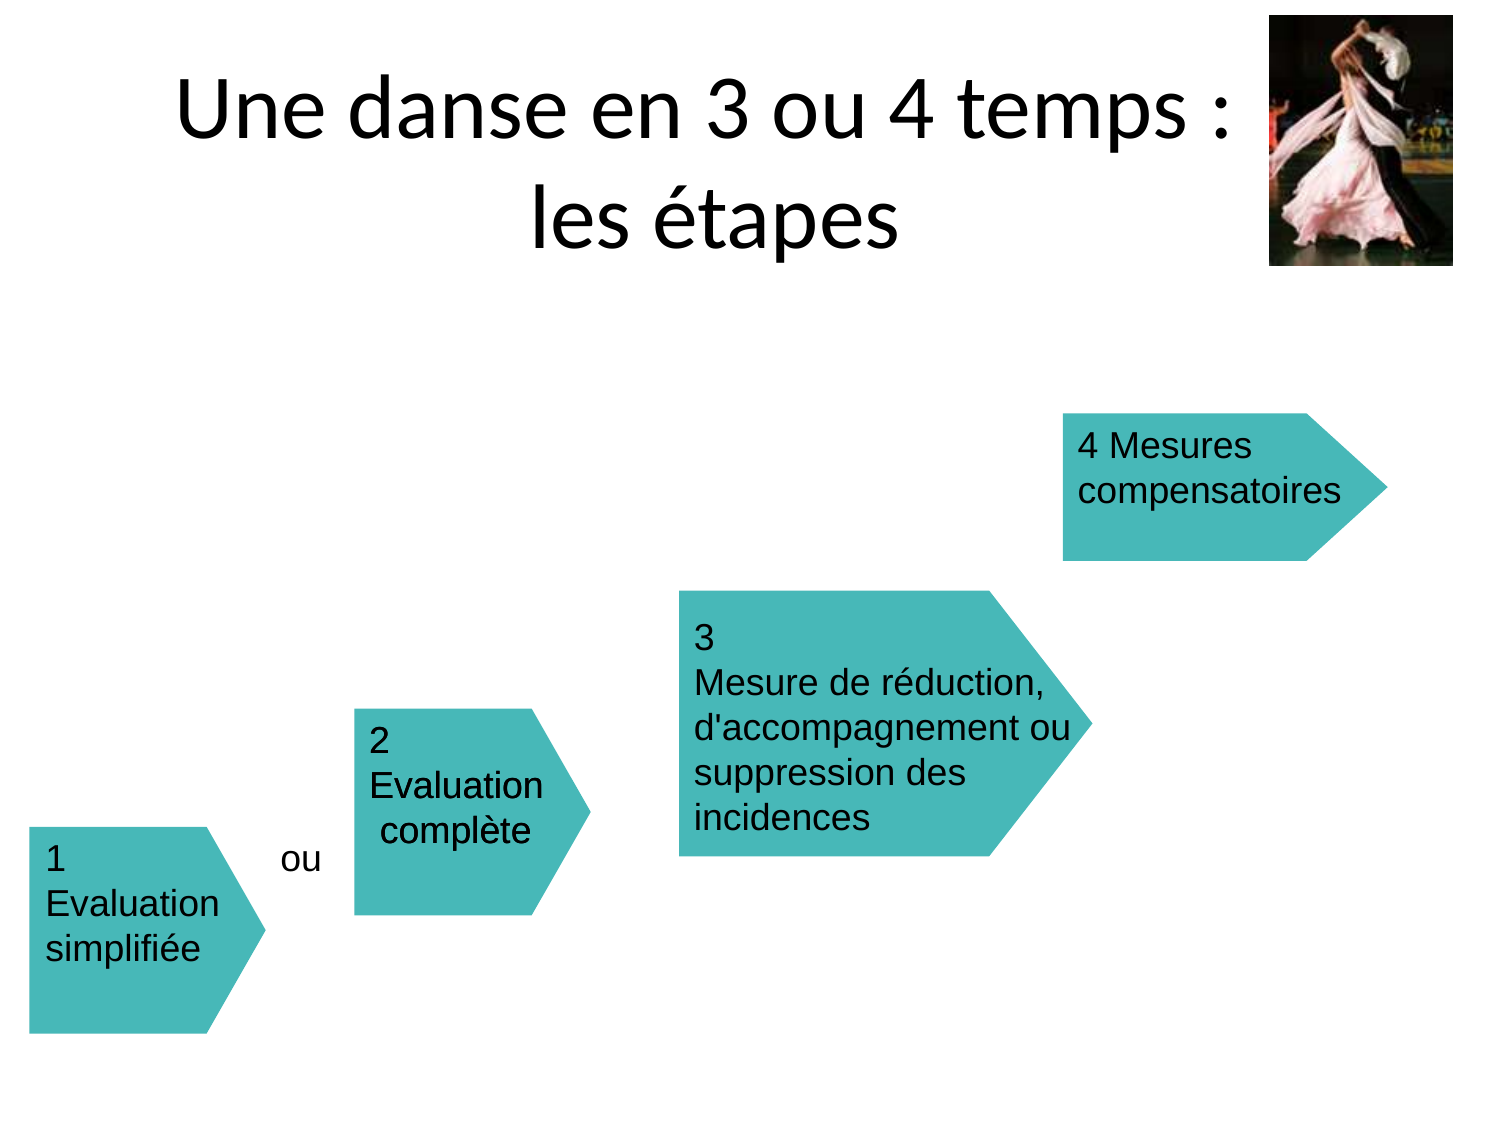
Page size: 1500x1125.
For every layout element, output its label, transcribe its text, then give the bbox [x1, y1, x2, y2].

text_box 1 Evaluation simplifiée [30, 826, 237, 977]
text_box 4 Mesures compensatoires [1062, 413, 1359, 621]
text_box [29, 301, 1500, 1034]
text_box 2 Evaluation complète [354, 708, 621, 859]
text_box 3 Mesure de réduction, d'accompagnement ou suppression des incidences [679, 560, 1157, 846]
text_box ou [265, 826, 355, 887]
picture [1269, 15, 1453, 266]
text_box Une danse en 3 ou 4 temps : les étapes [5, 39, 1425, 385]
